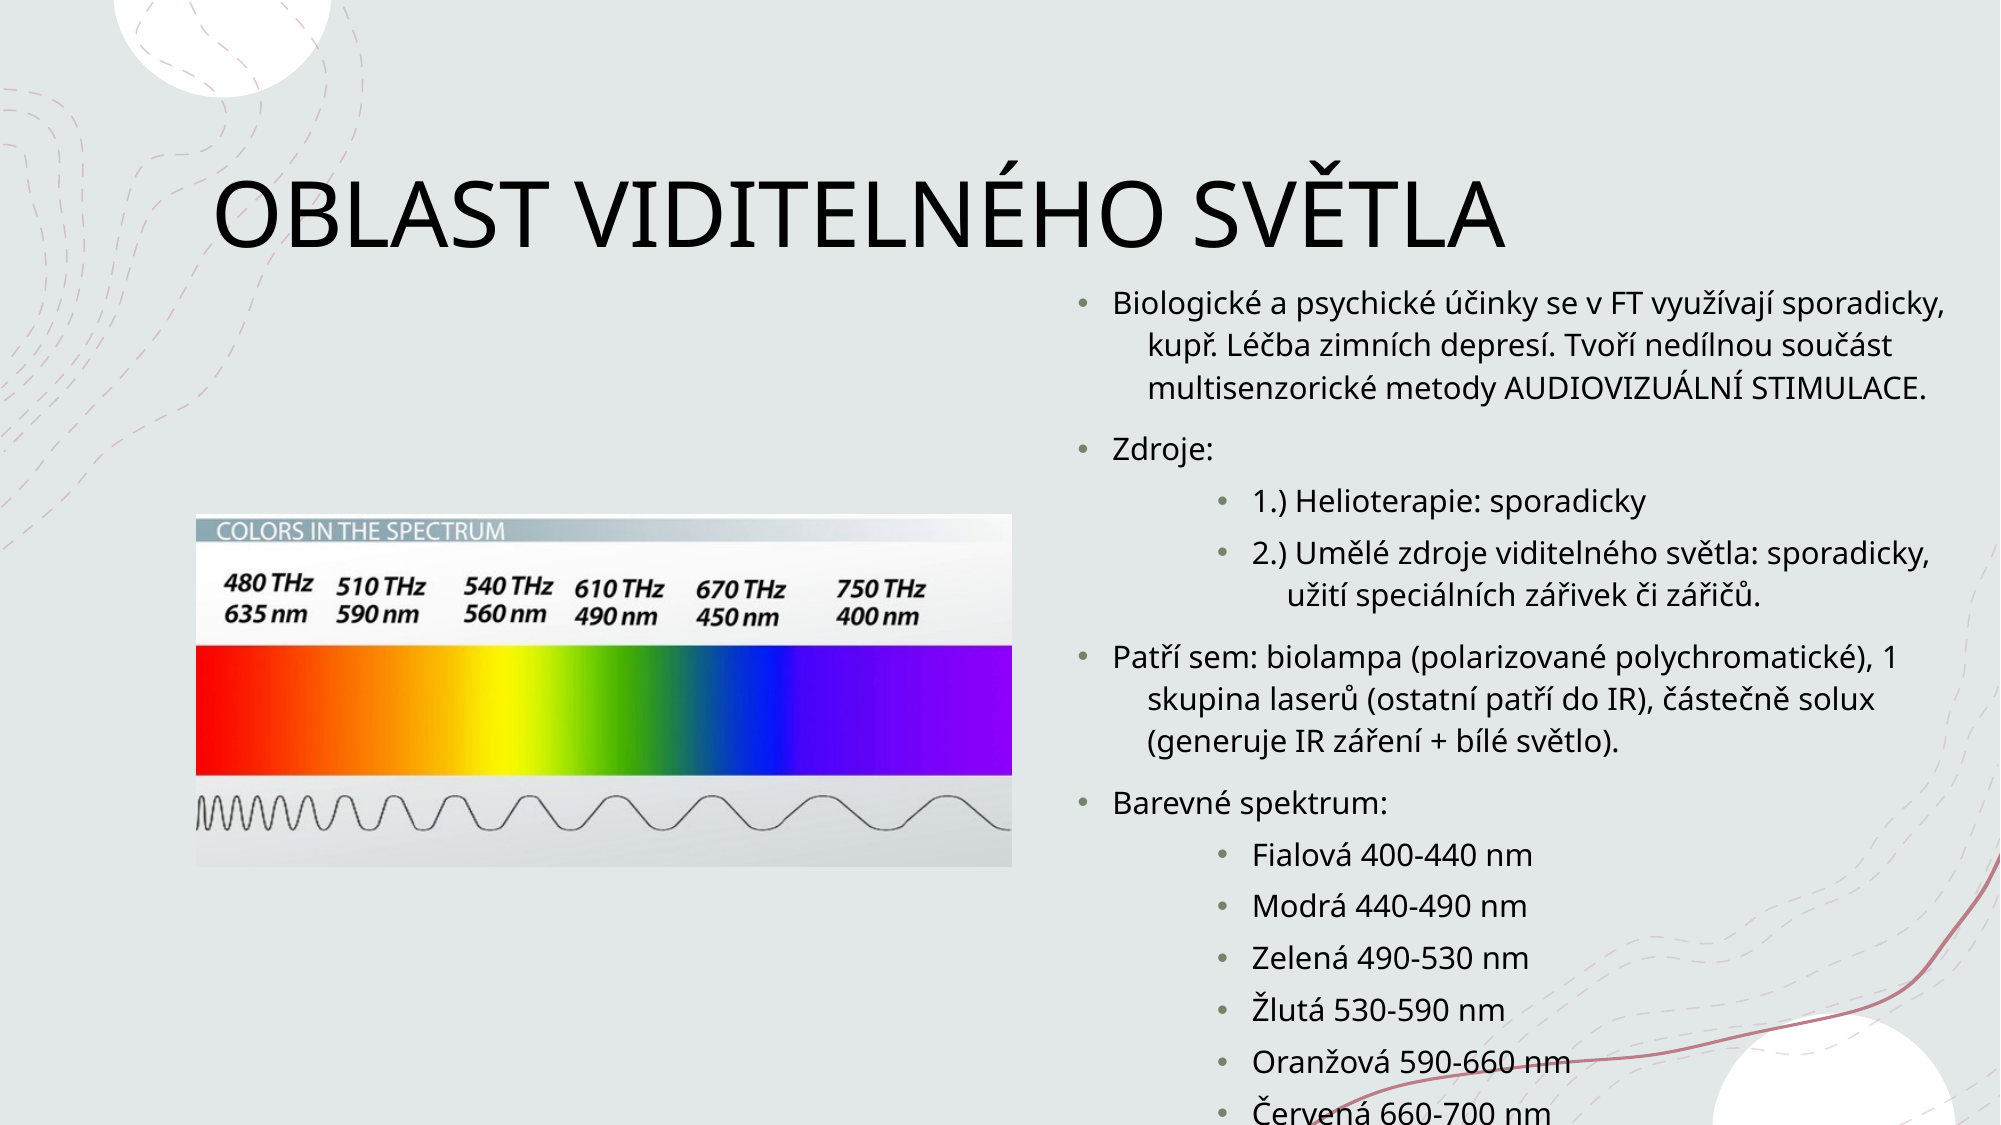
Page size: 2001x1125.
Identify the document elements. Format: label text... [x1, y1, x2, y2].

list Biologické a psychické účinky se v FT využívají sporadicky, kupř. Léčba zimních depresí. Tvoří nedílnou součást multisenzorické metody AUDIOVIZUÁLNÍ STIMULACE. Zdroje: 1.) Helioterapie: sporadicky 2.) Umělé zdroje viditelného světla: sporadicky, užití speciálních zářivek či zářičů. Patří sem: biolampa (polarizované polychromatické), 1 skupina laserů (ostatní patří do IR), částečně solux (generuje IR záření + bílé světlo). Barevné spektrum: Fialová 400-440 nm Modrá 440-490 nm Zelená 490-530 nm Žlutá 530-590 nm Oranžová 590-660 nm Červená 660-700 nm [1062, 273, 2000, 1125]
title OBLAST VIDITELNÉHO SVĚTLA [196, 91, 1878, 334]
picture [196, 514, 1012, 867]
text_box [0, 0, 2000, 1125]
